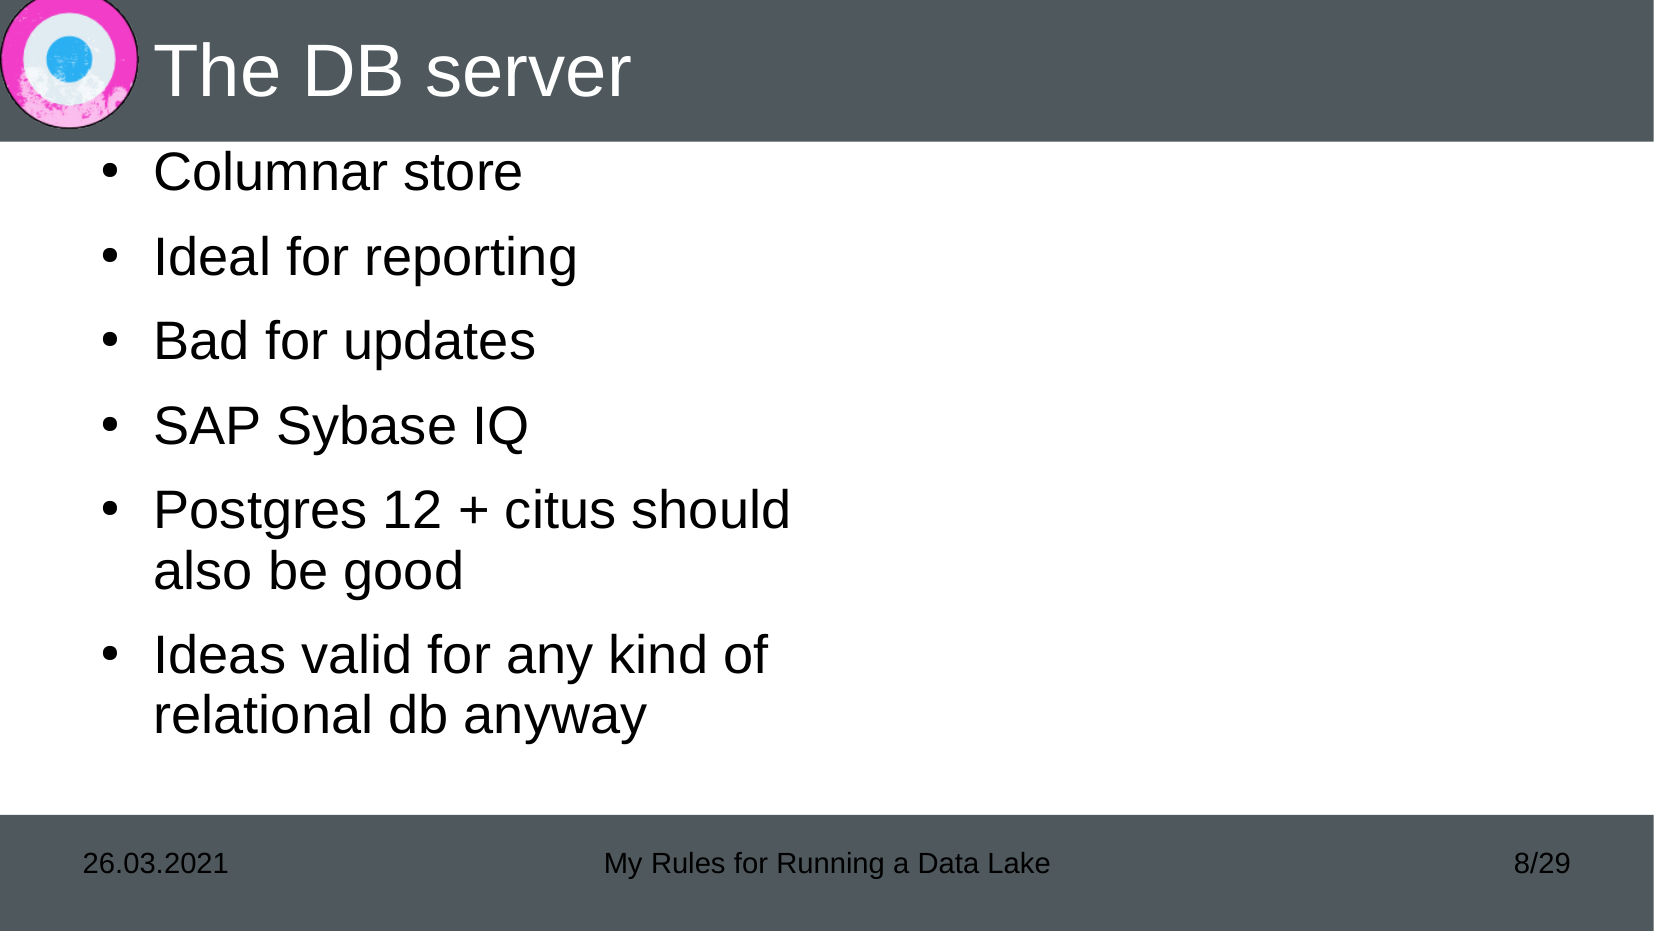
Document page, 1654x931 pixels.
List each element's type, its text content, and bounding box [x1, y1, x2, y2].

list Columnar store Ideal for reporting Bad for updates SAP Sybase IQ Postgres 12 + citus should also be good Ideas valid for any kind of relational db anyway [82, 141, 809, 815]
picture [0, 0, 228, 148]
title The DB server [153, 5, 1654, 136]
